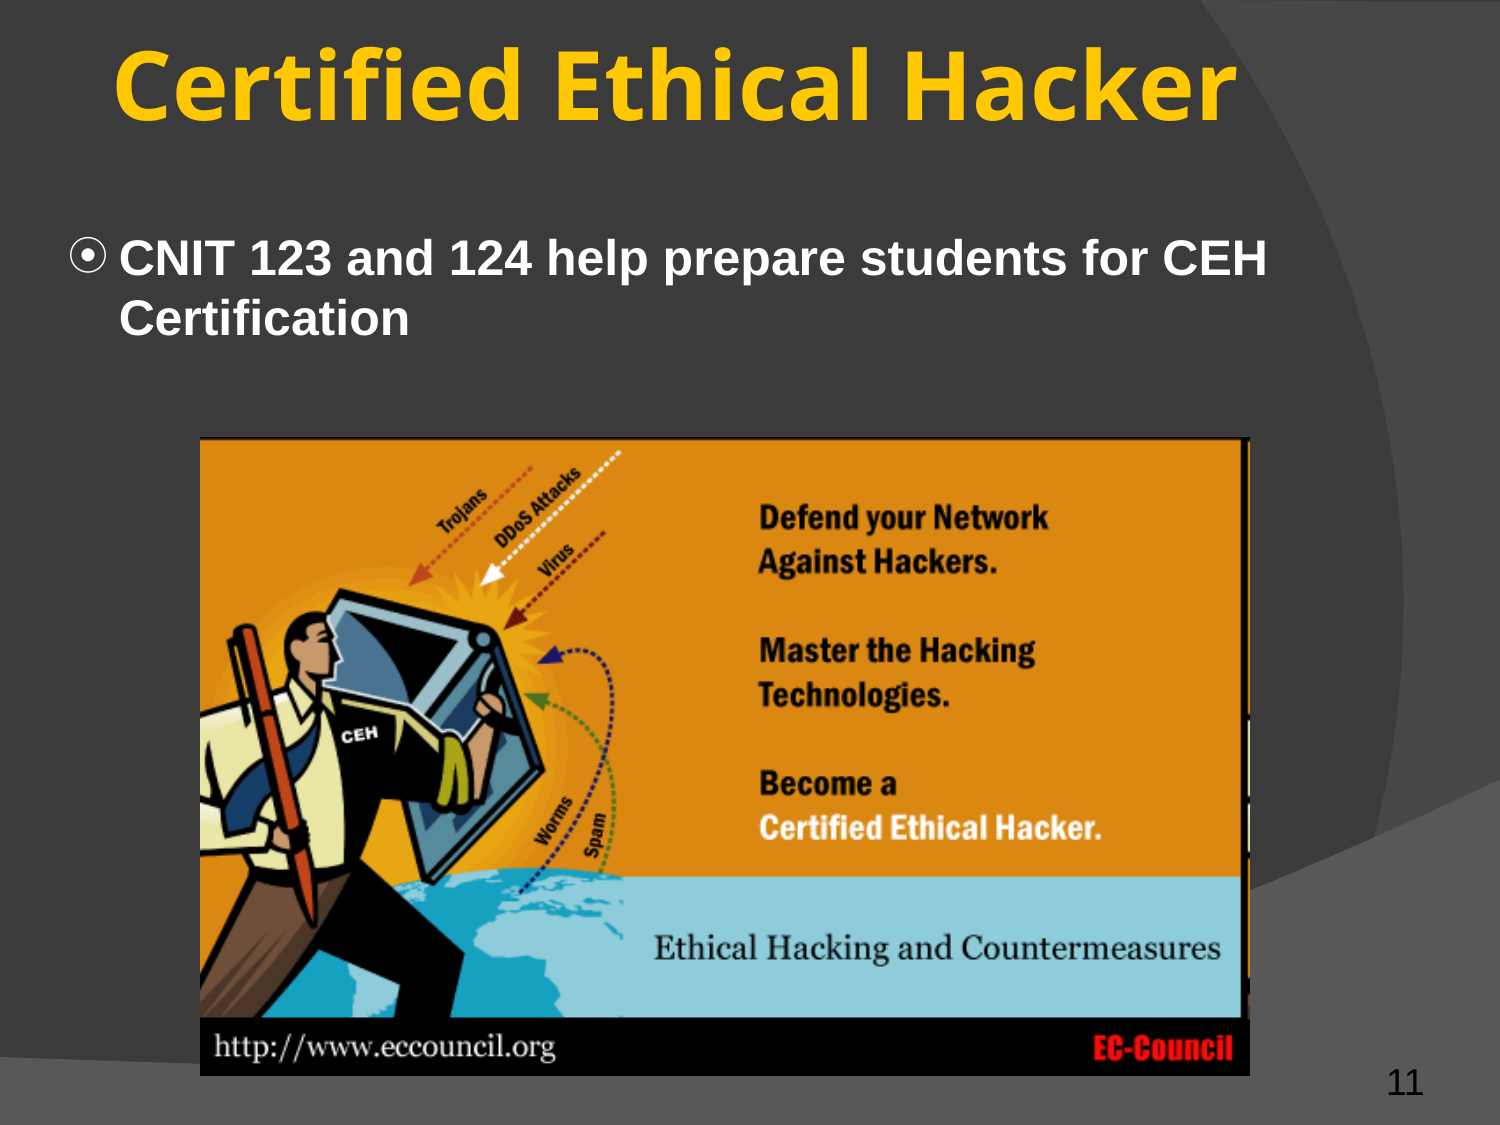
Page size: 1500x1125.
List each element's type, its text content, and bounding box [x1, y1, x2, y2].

text_box 11 [1074, 1057, 1425, 1104]
title Certified Ethical Hacker [75, 24, 1275, 215]
picture [200, 437, 1250, 1076]
list CNIT 123 and 124 help prepare students for CEH Certification [62, 224, 1413, 450]
